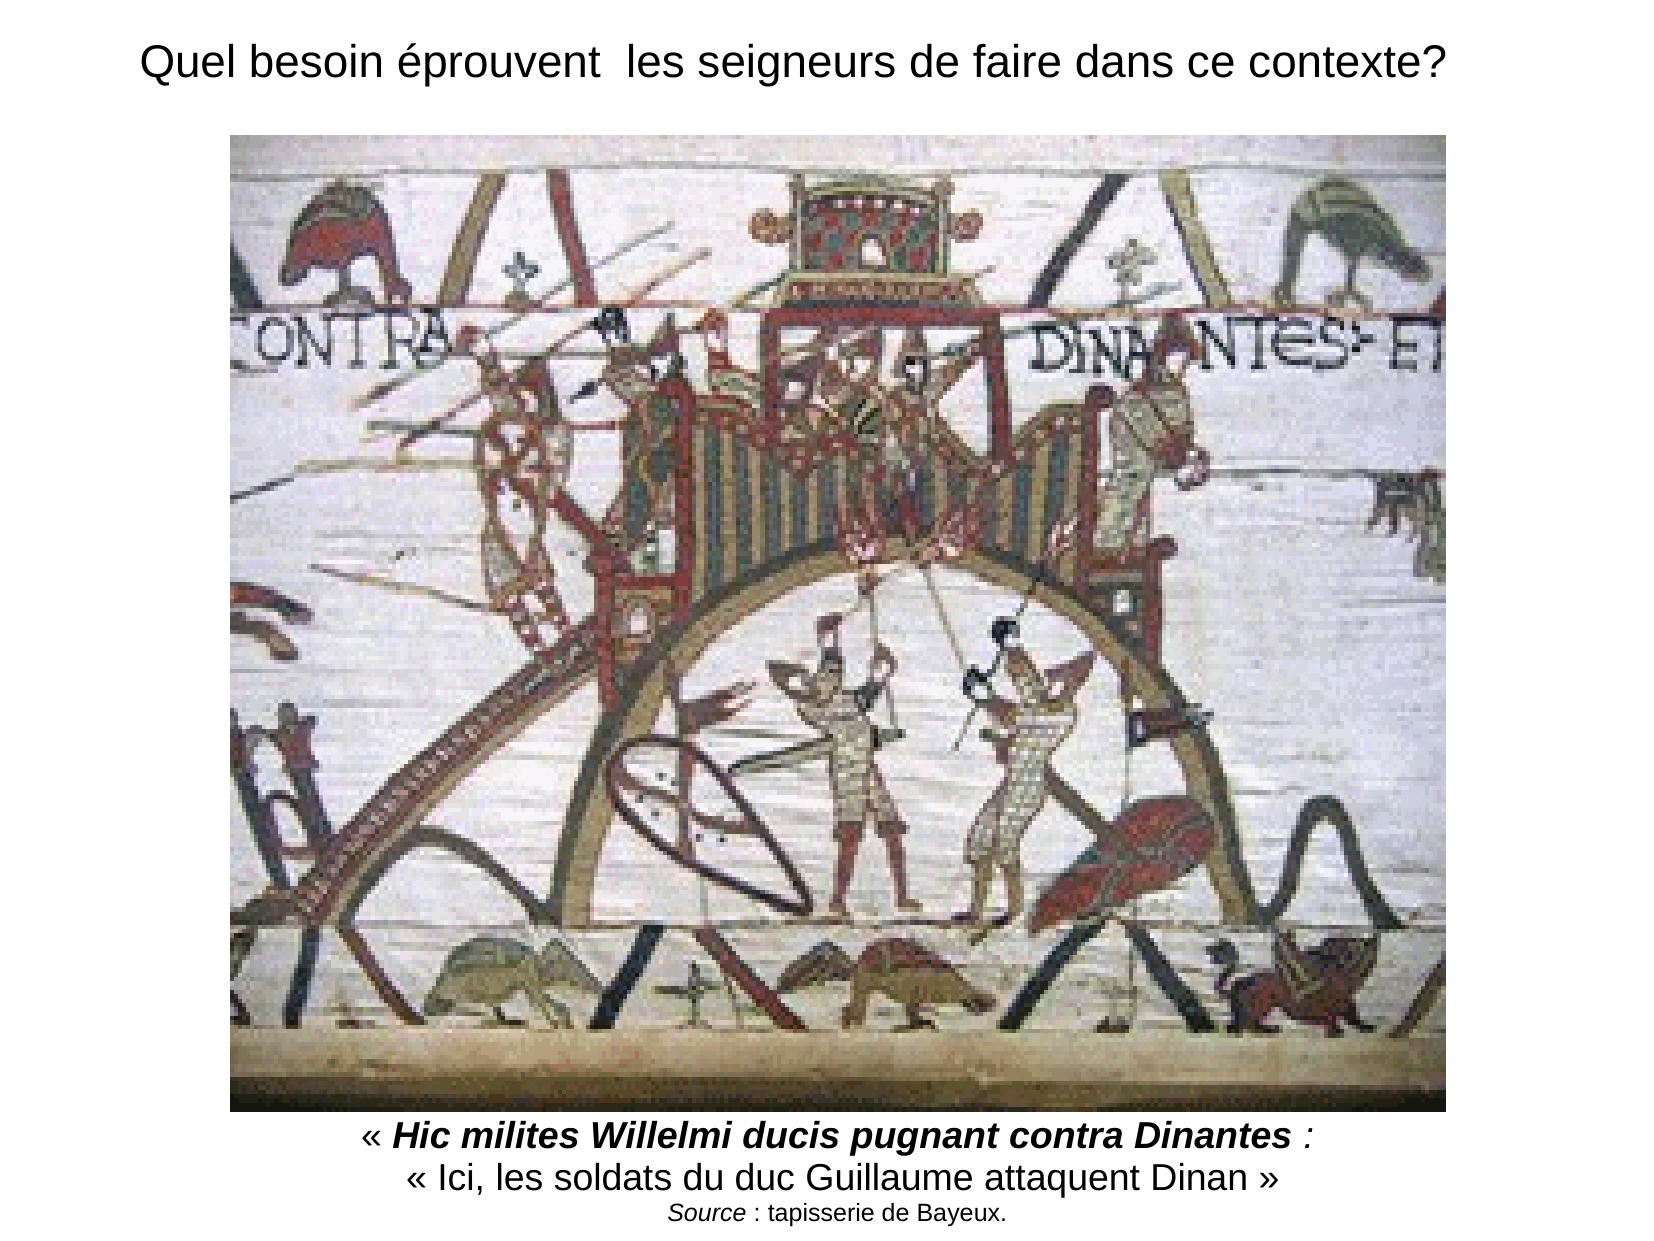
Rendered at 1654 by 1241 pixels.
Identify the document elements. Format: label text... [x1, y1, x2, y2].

text_box « Hic milites Willelmi ducis pugnant contra Dinantes : « Ici, les soldats du duc Guillaume attaquent Dinan » Source : tapisserie de Bayeux. [174, 1132, 1501, 1209]
text_box Quel besoin éprouvent les seigneurs de faire dans ce contexte? [124, 28, 1629, 95]
picture [230, 135, 1446, 1112]
